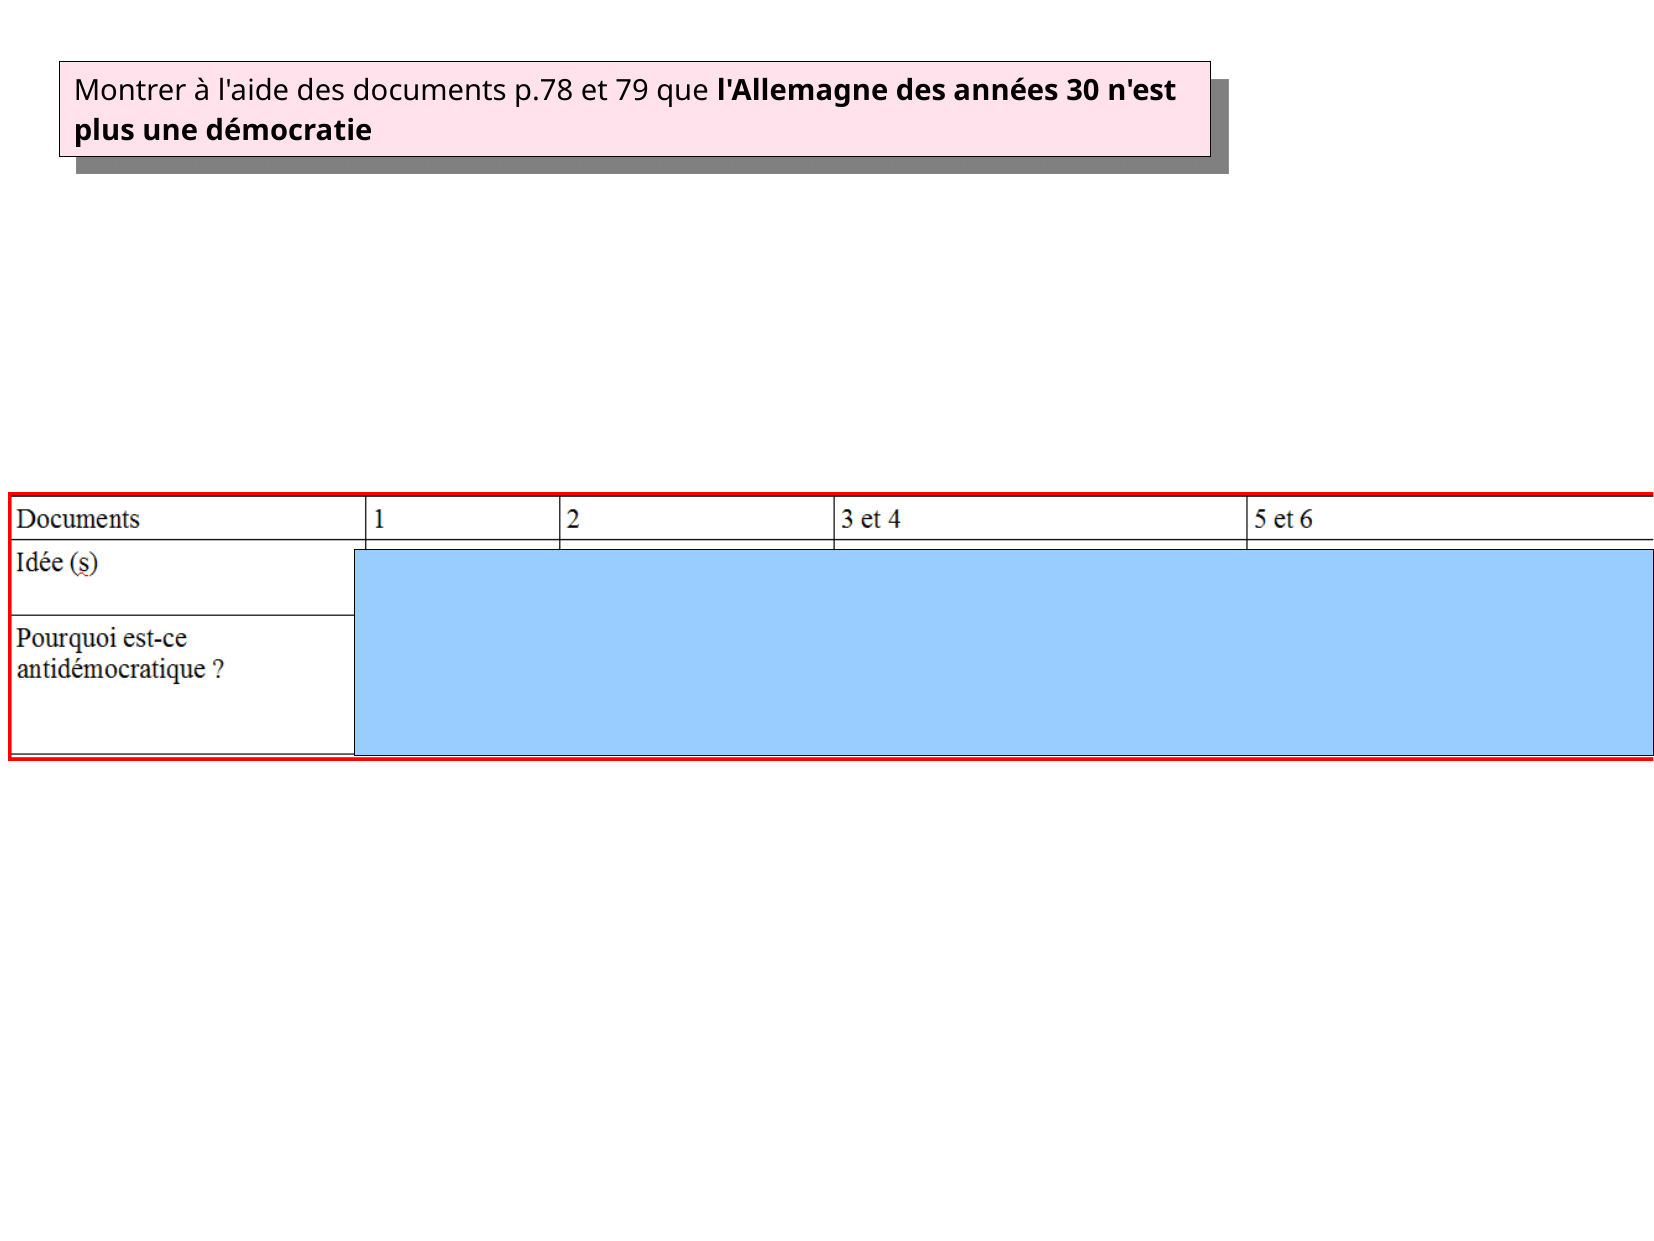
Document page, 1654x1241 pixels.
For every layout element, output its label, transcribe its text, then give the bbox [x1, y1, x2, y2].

text_box Montrer à l'aide des documents p.78 et 79 que l'Allemagne des années 30 n'est plus une démocratie [59, 61, 1211, 147]
text_box [354, 549, 1654, 756]
picture [8, 492, 1654, 761]
